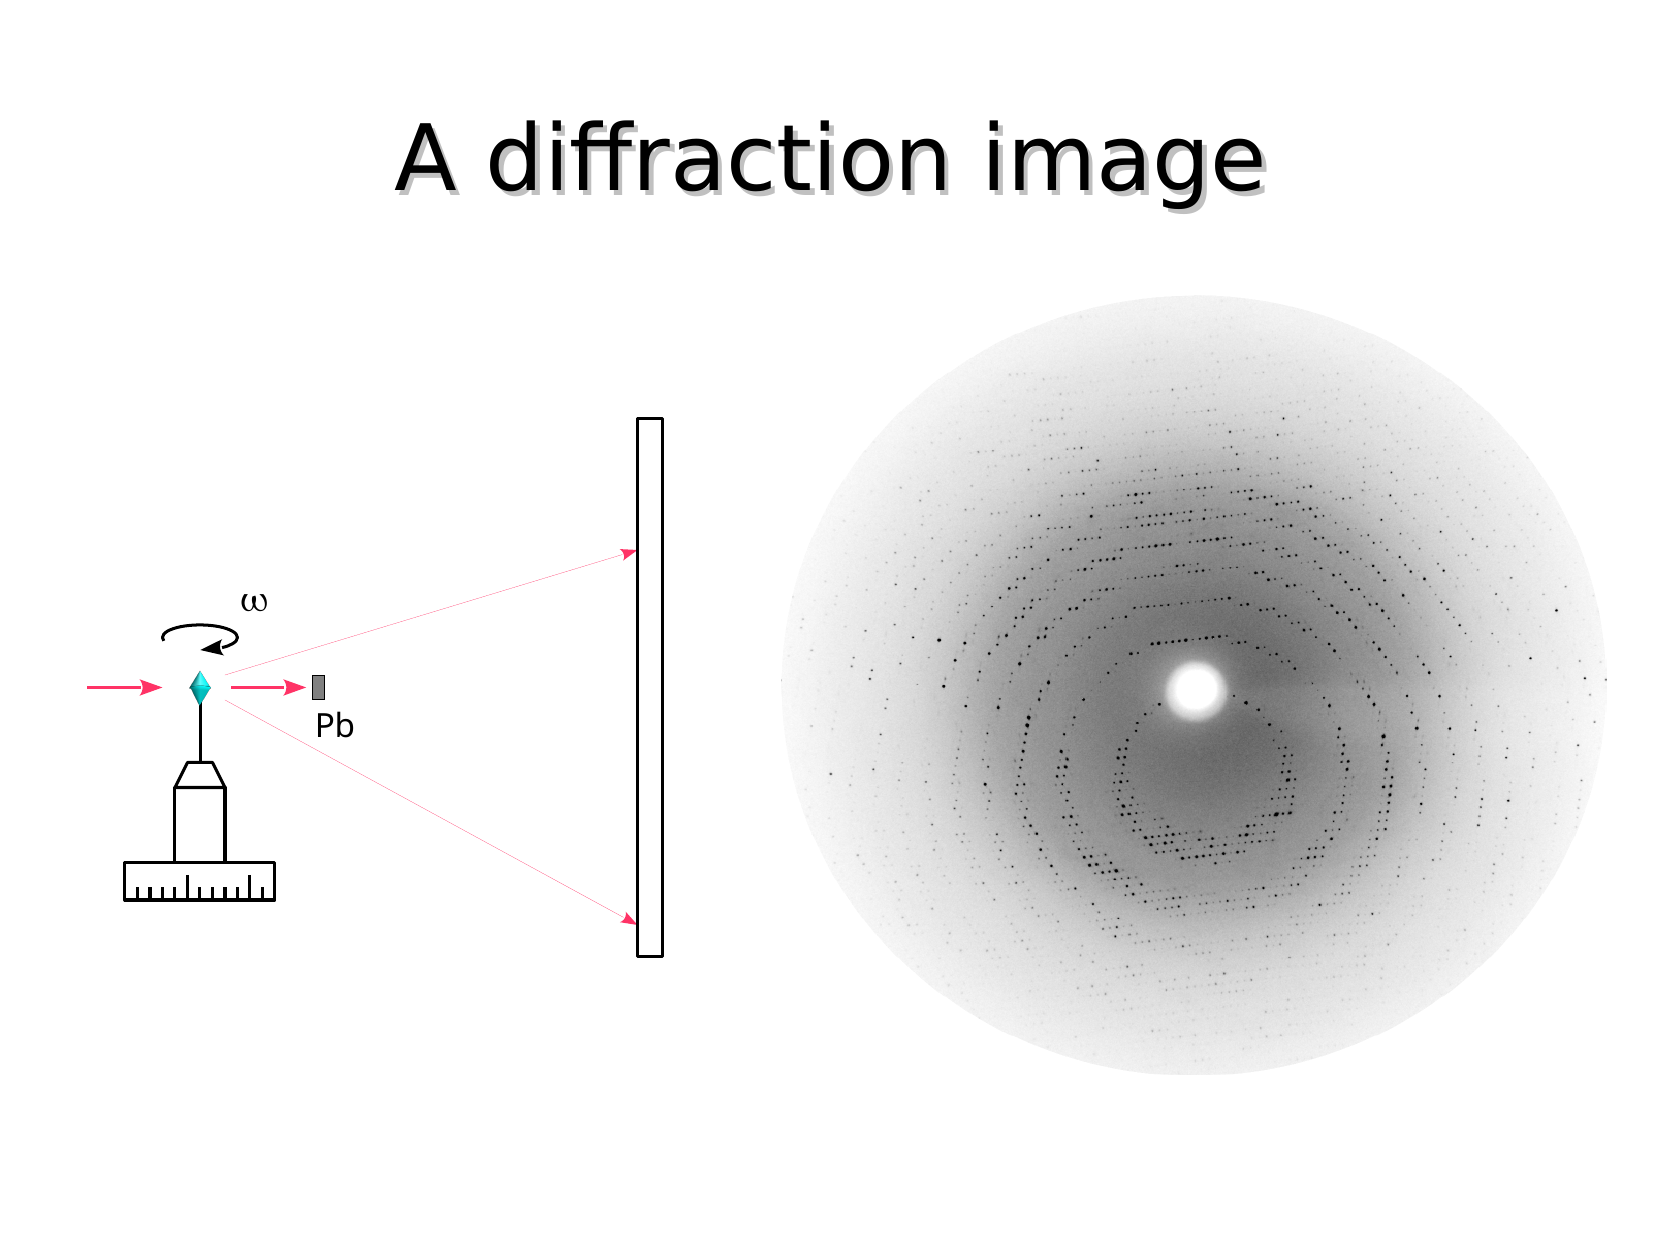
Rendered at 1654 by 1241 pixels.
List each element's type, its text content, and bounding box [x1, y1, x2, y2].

picture [781, 295, 1607, 1075]
title A diffraction image [125, 55, 1538, 263]
text_box [312, 675, 325, 694]
text_box Pb [300, 694, 376, 755]
text_box  [225, 578, 301, 640]
